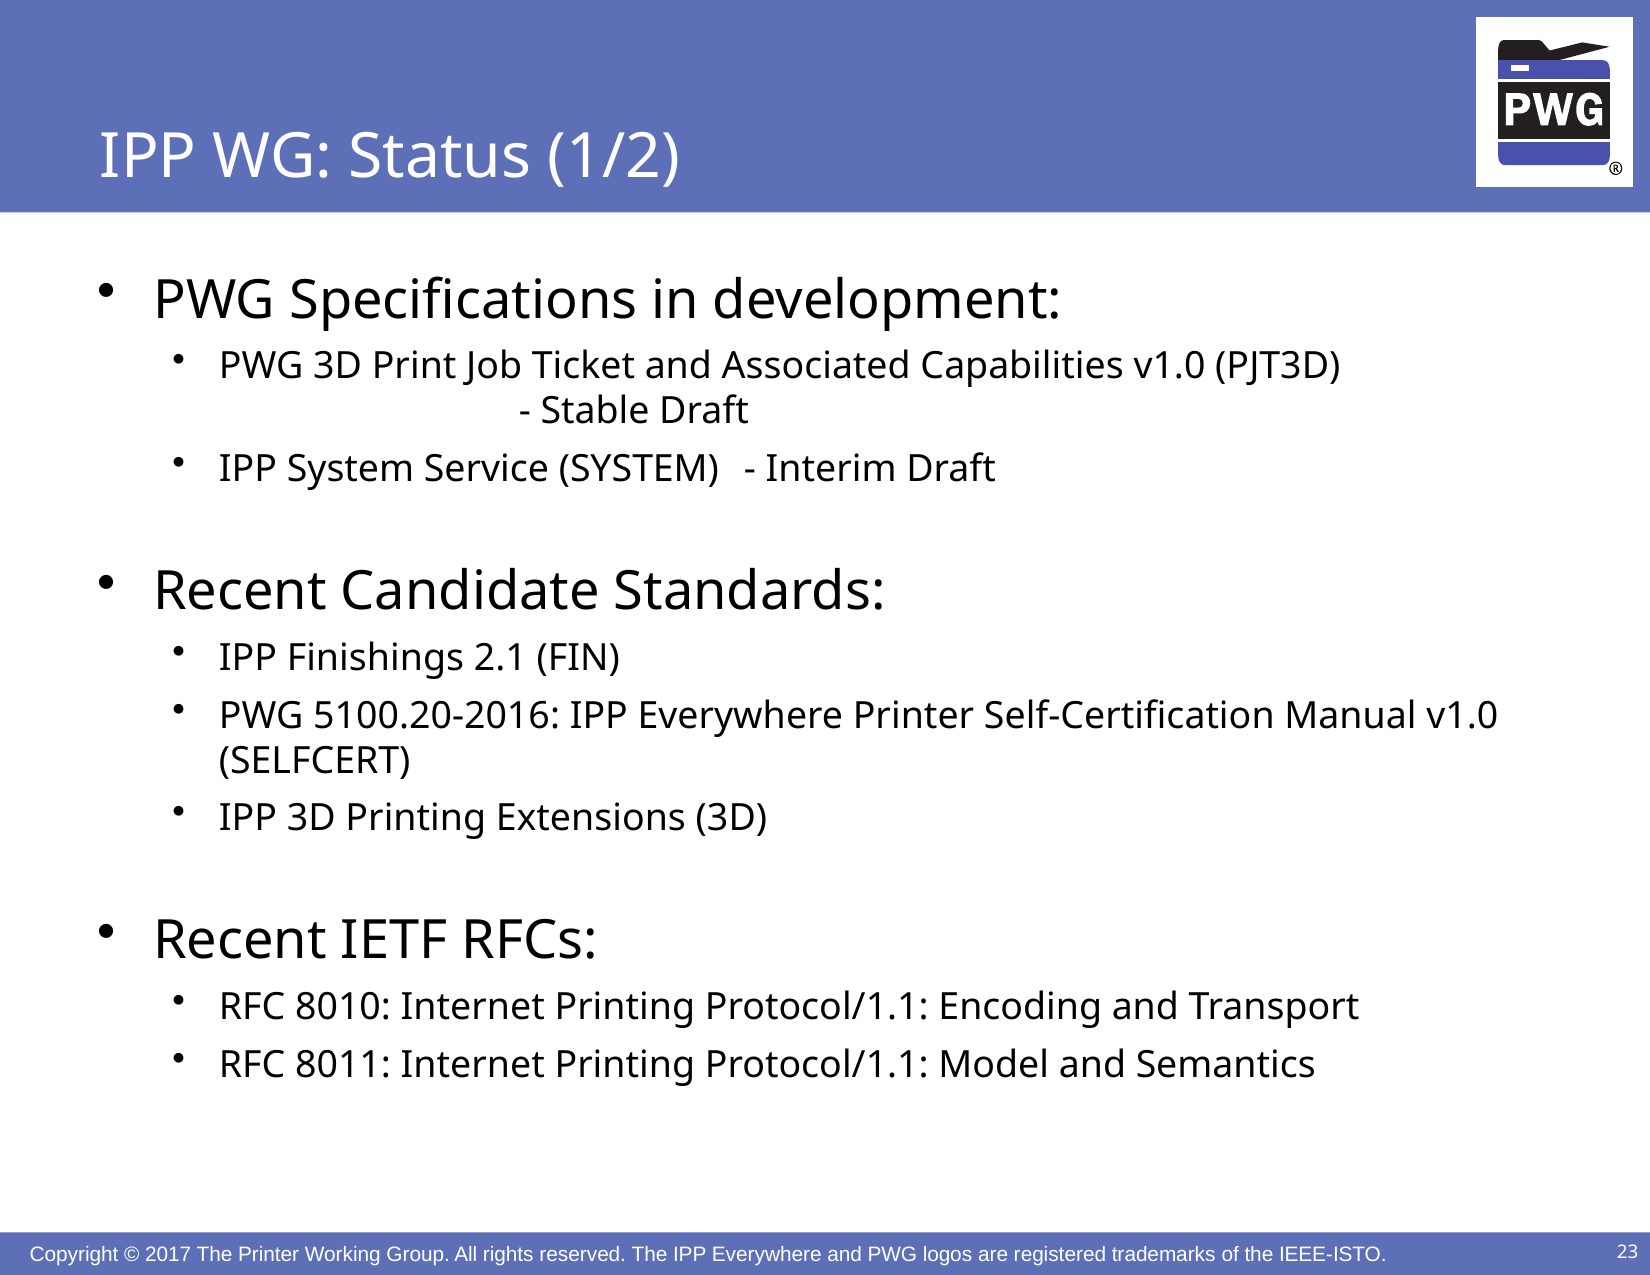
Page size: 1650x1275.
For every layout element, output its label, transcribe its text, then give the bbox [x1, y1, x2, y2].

title IPP WG: Status (1/2) [82, 8, 1449, 198]
list PWG Specifications in development: PWG 3D Print Job Ticket and Associated Capabilities v1.0 (PJT3D) - Stable Draft IPP System Service (SYSTEM) - Interim Draft Recent Candidate Standards: IPP Finishings 2.1 (FIN) PWG 5100.20-2016: IPP Everywhere Printer Self-Certification Manual v1.0 (SELFCERT) IPP 3D Printing Extensions (3D) Recent IETF RFCs: RFC 8010: Internet Printing Protocol/1.1: Encoding and Transport RFC 8011: Internet Printing Protocol/1.1: Model and Semantics [82, 255, 1568, 1234]
